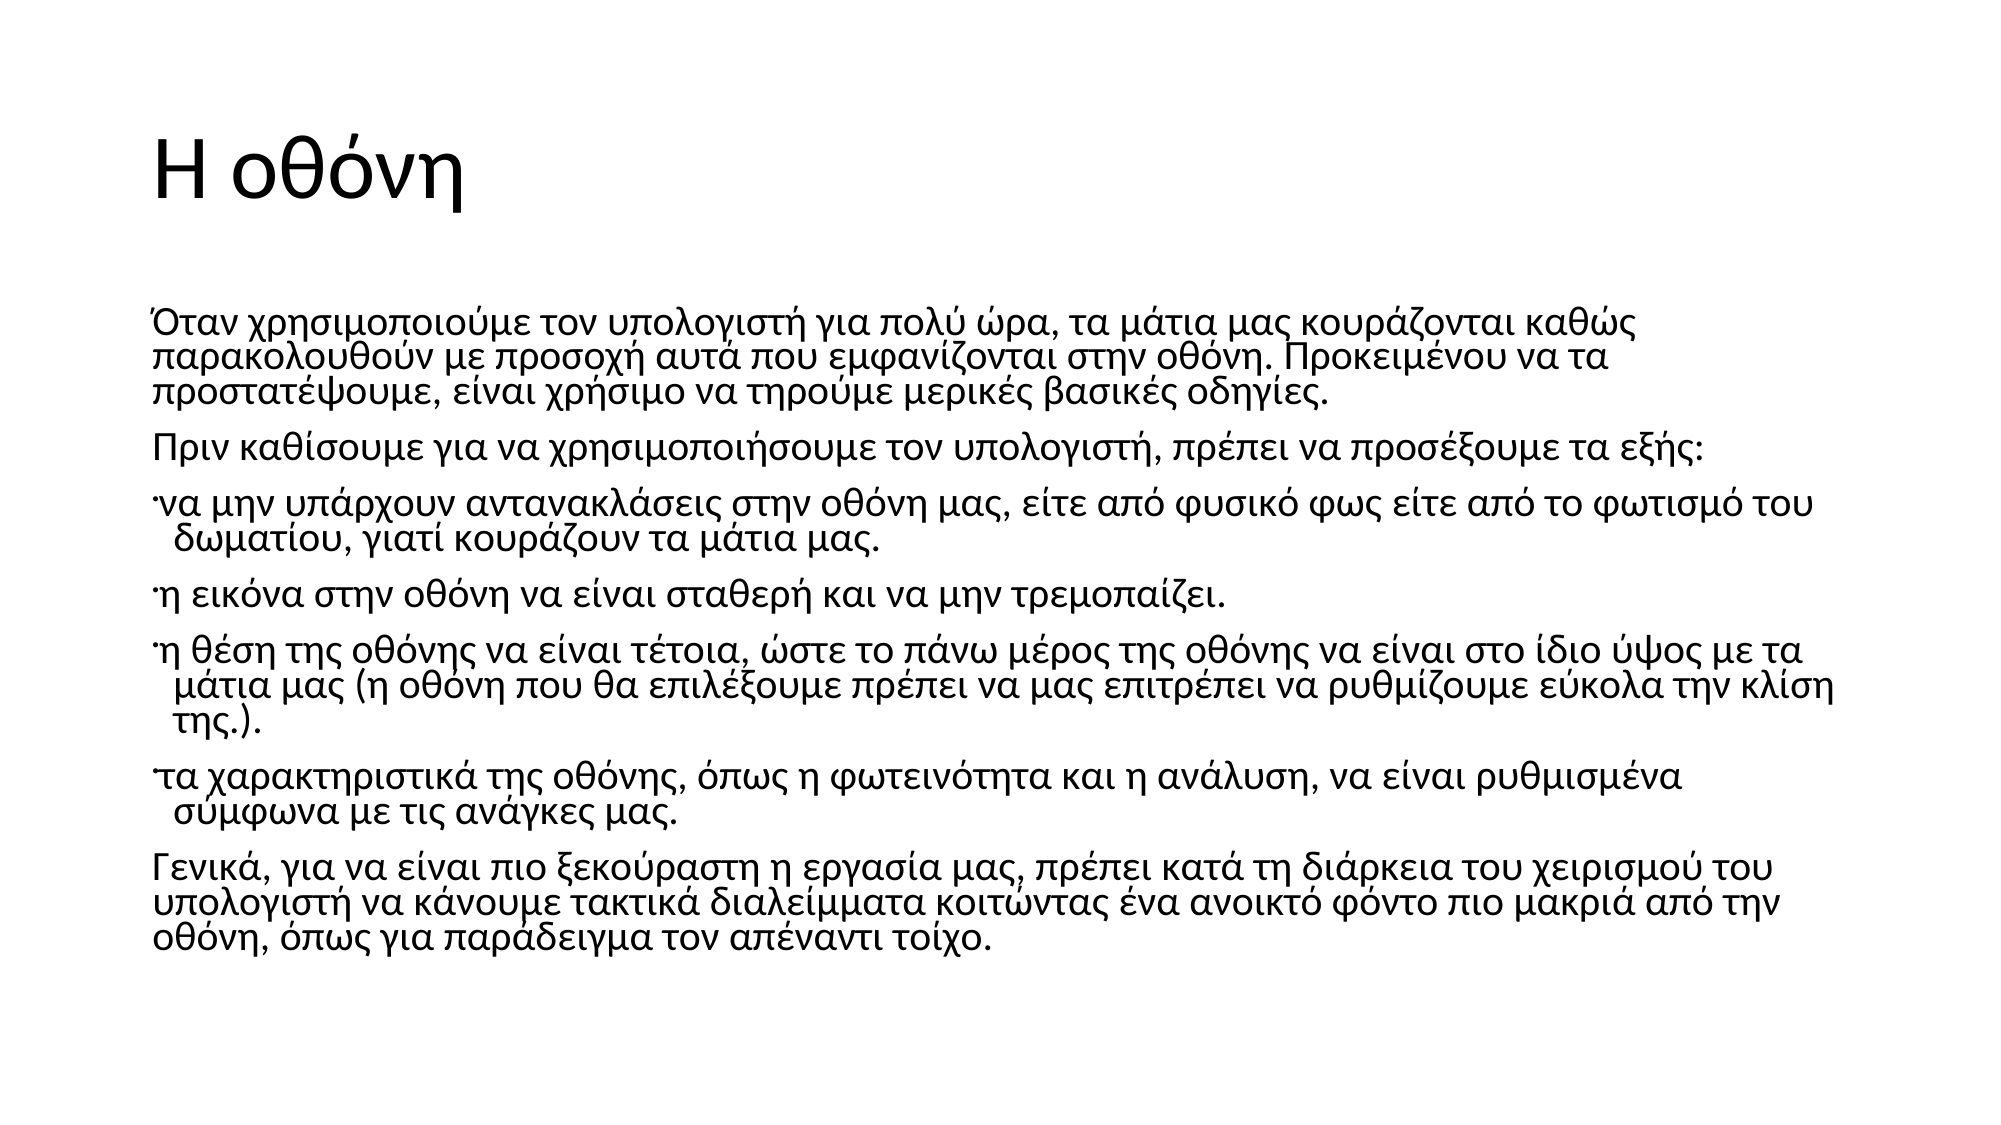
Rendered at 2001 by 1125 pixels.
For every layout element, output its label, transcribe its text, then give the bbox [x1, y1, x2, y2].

title Η οθόνη [137, 59, 1863, 278]
list Όταν χρησιμοποιούμε τον υπολογιστή για πολύ ώρα, τα μάτια μας κουράζονται καθώς παρακολουθούν με προσοχή αυτά που εμφανίζονται στην οθόνη. Προκειμένου να τα προστατέψουμε, είναι χρήσιμο να τηρούμε μερικές βασικές οδηγίες. Πριν καθίσουμε για να χρησιμοποιήσουμε τον υπολογιστή, πρέπει να προσέξουμε τα εξής: να μην υπάρχουν αντανακλάσεις στην οθόνη μας, είτε από φυσικό φως είτε από το φωτισμό του δωματίου, γιατί κουράζουν τα μάτια μας. η εικόνα στην οθόνη να είναι σταθερή και να μην τρεμοπαίζει. η θέση της οθόνης να είναι τέτοια, ώστε το πάνω μέρος της οθόνης να είναι στο ίδιο ύψος με τα μάτια μας (η οθόνη που θα επιλέξουμε πρέπει να μας επιτρέπει να ρυθμίζουμε εύκολα την κλίση της.). τα χαρακτηριστικά της οθόνης, όπως η φωτεινότητα και η ανάλυση, να είναι ρυθμισμένα σύμφωνα με τις ανάγκες μας. Γενικά, για να είναι πιο ξεκούραστη η εργασία μας, πρέπει κατά τη διάρκεια του χειρισμού του υπολογιστή να κάνουμε τακτικά διαλείμματα κοιτώντας ένα ανοικτό φόντο πιο μακριά από την οθόνη, όπως για παράδειγμα τον απέναντι τοίχο. [137, 299, 1863, 1014]
